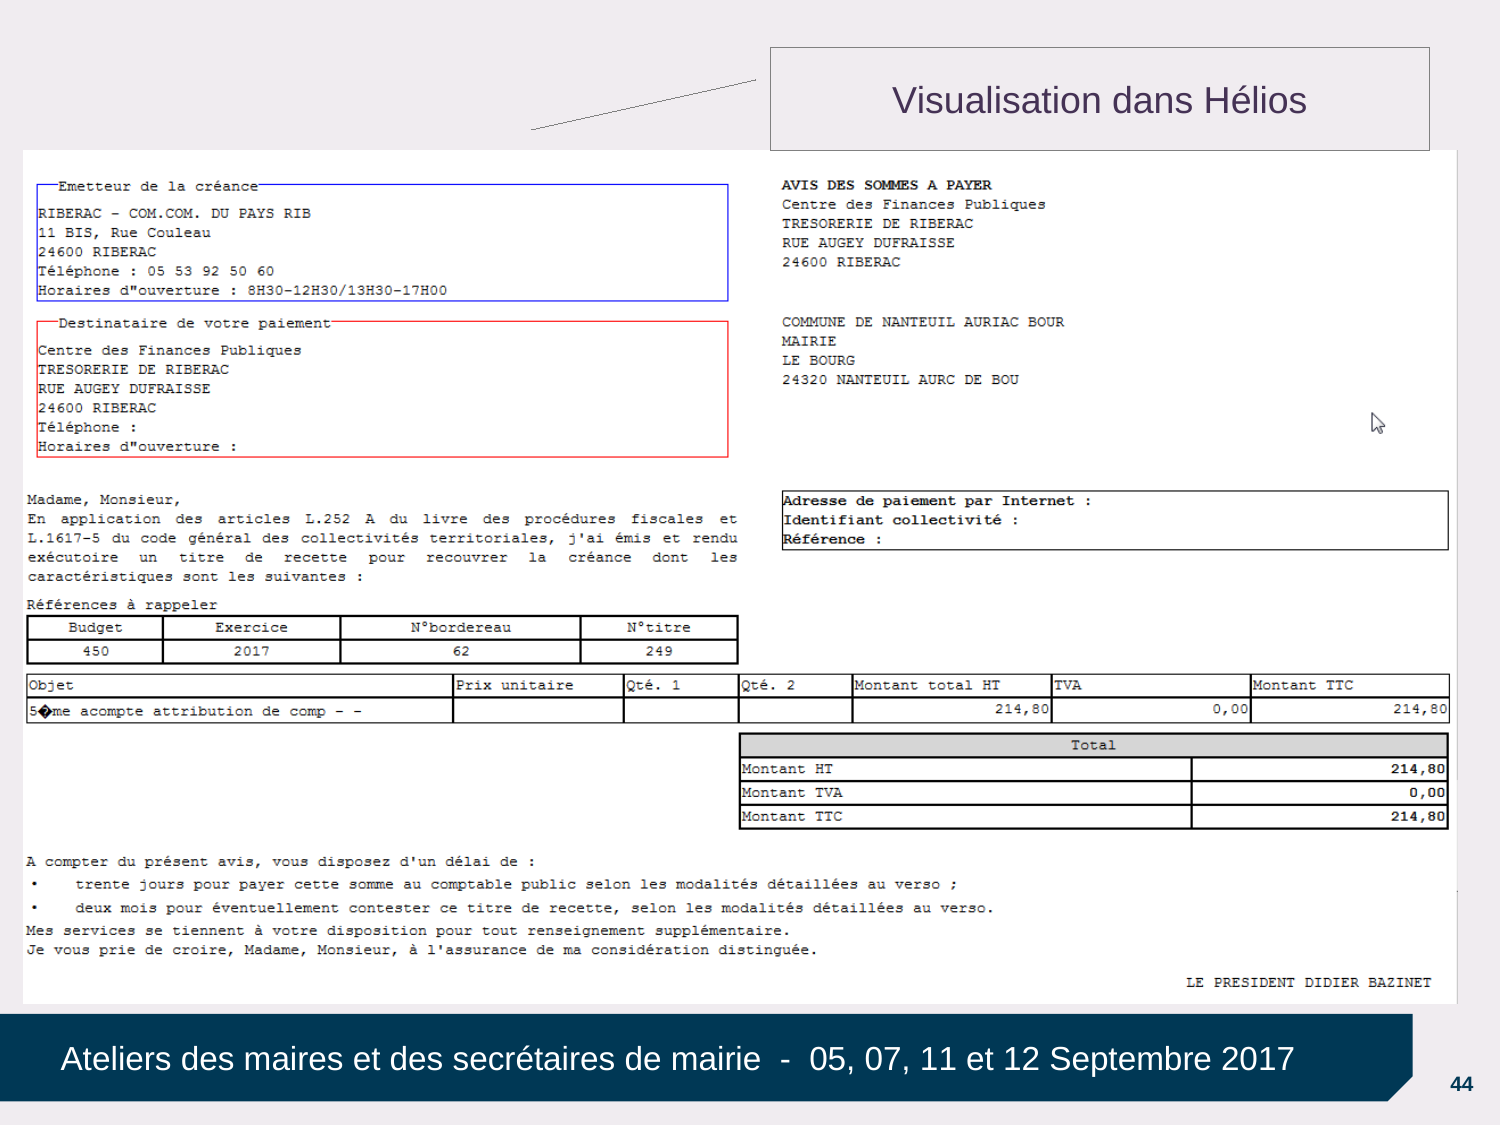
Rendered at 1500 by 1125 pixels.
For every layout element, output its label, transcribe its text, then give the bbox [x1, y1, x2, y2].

picture [23, 150, 1458, 1004]
text_box Visualisation dans Hélios [771, 47, 1429, 150]
